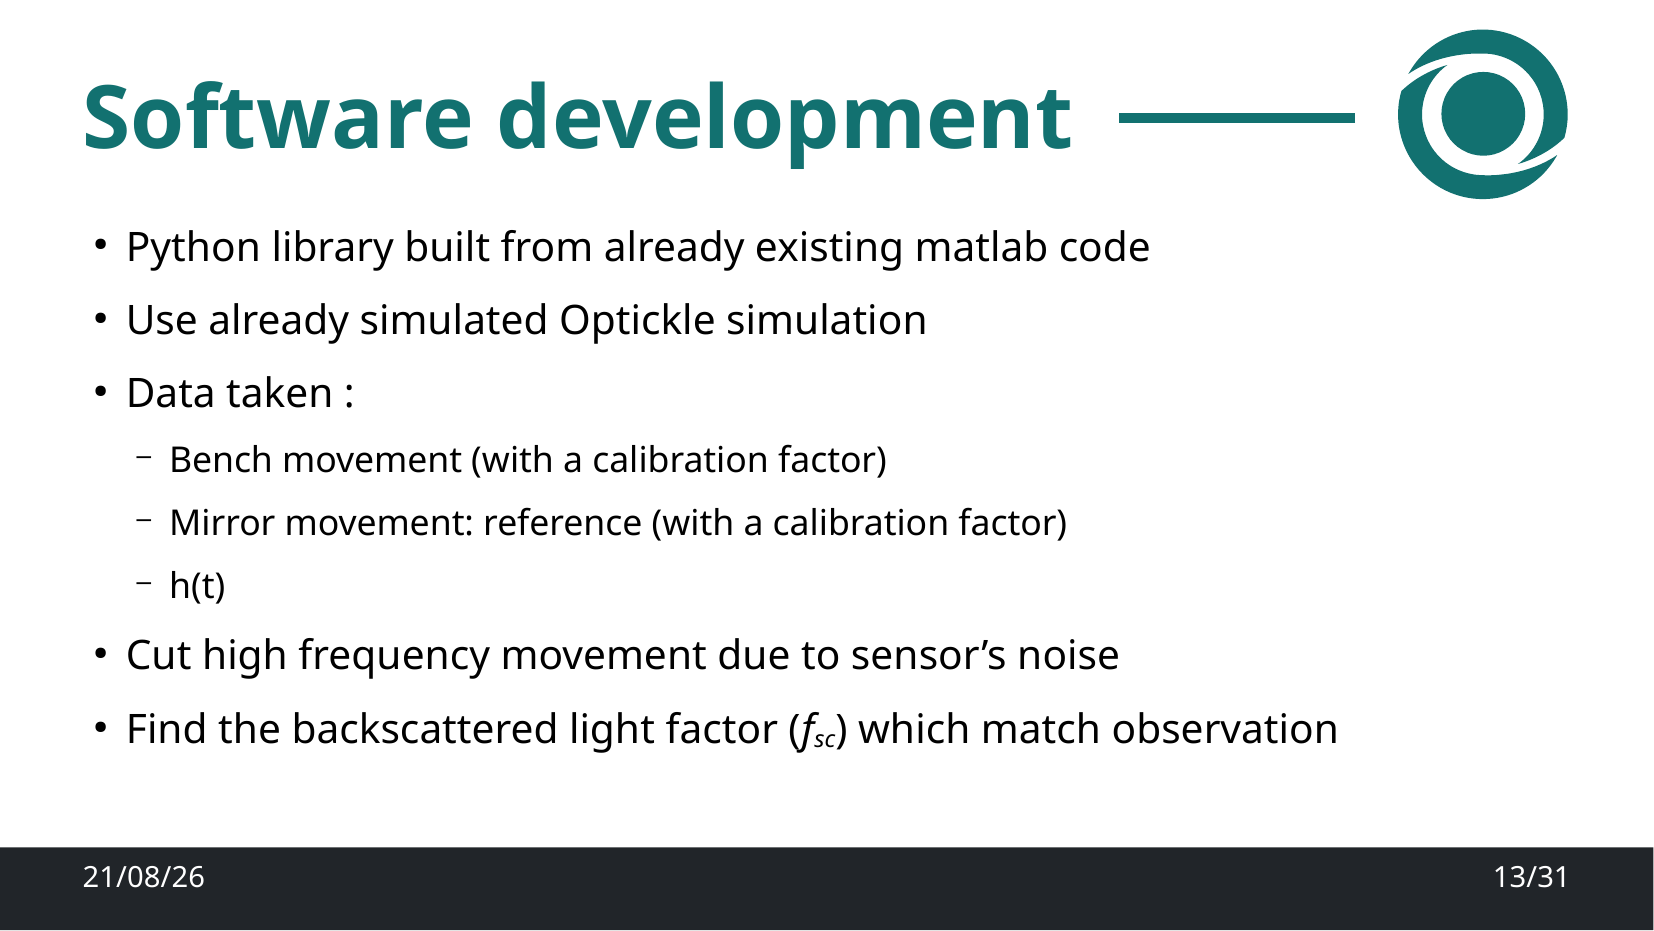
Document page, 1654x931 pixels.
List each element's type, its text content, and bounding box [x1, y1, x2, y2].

list Python library built from already existing matlab code Use already simulated Optickle simulation Data taken : Bench movement (with a calibration factor) Mirror movement: reference (with a calibration factor) h(t) Cut high frequency movement due to sensor’s noise Find the backscattered light factor (fsc) which match observation [82, 217, 1571, 758]
title Software development [82, 37, 1241, 193]
